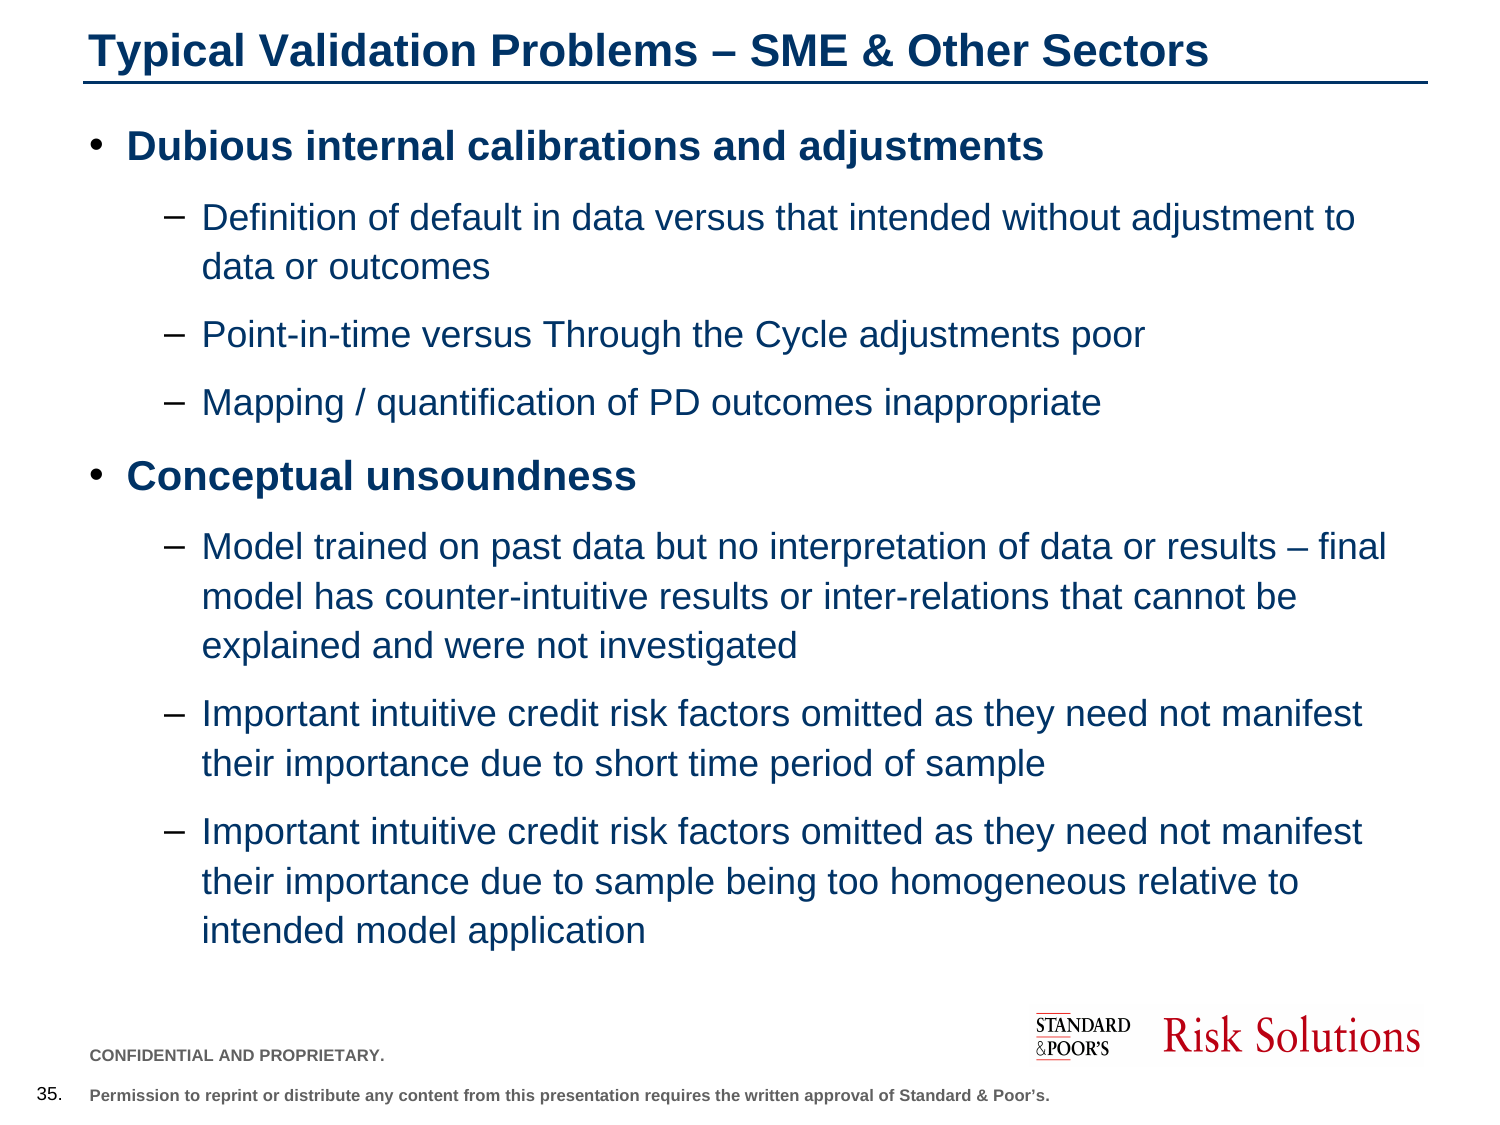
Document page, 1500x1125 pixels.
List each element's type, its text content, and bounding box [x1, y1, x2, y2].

list Dubious internal calibrations and adjustments Definition of default in data versus that intended without adjustment to data or outcomes Point-in-time versus Through the Cycle adjustments poor Mapping / quantification of PD outcomes inappropriate Conceptual unsoundness Model trained on past data but no interpretation of data or results – final model has counter-intuitive results or inter-relations that cannot be explained and were not investigated Important intuitive credit risk factors omitted as they need not manifest their importance due to short time period of sample Important intuitive credit risk factors omitted as they need not manifest their importance due to sample being too homogeneous relative to intended model application [74, 106, 1426, 958]
title Typical Validation Problems – SME & Other Sectors [73, 8, 1429, 85]
picture [1029, 1004, 1424, 1067]
